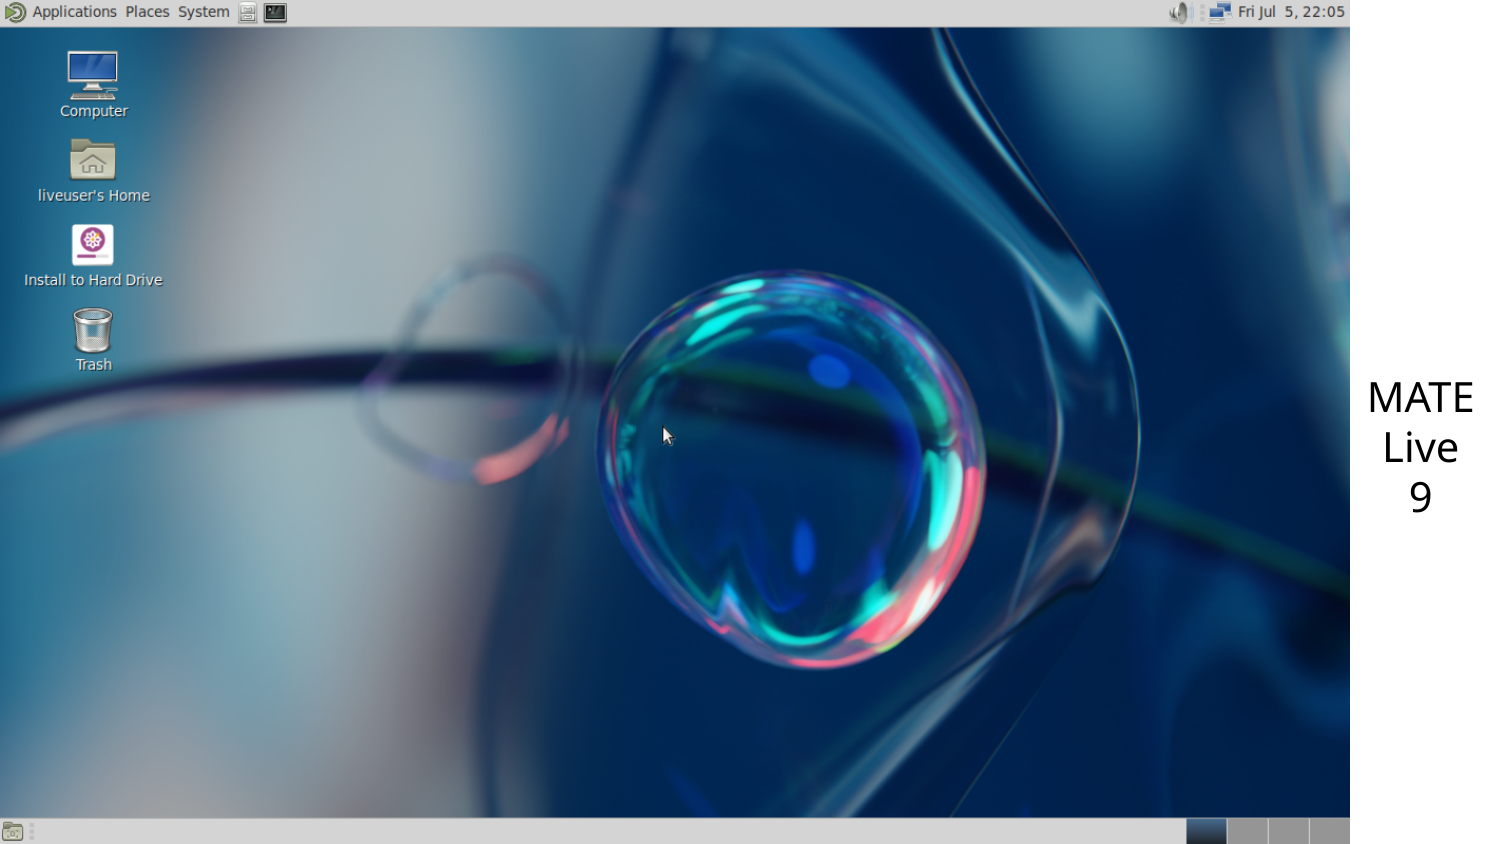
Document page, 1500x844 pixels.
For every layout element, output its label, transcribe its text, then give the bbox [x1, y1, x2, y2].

text_box MATE Live 9 [1350, 356, 1500, 537]
picture [0, 0, 1350, 844]
